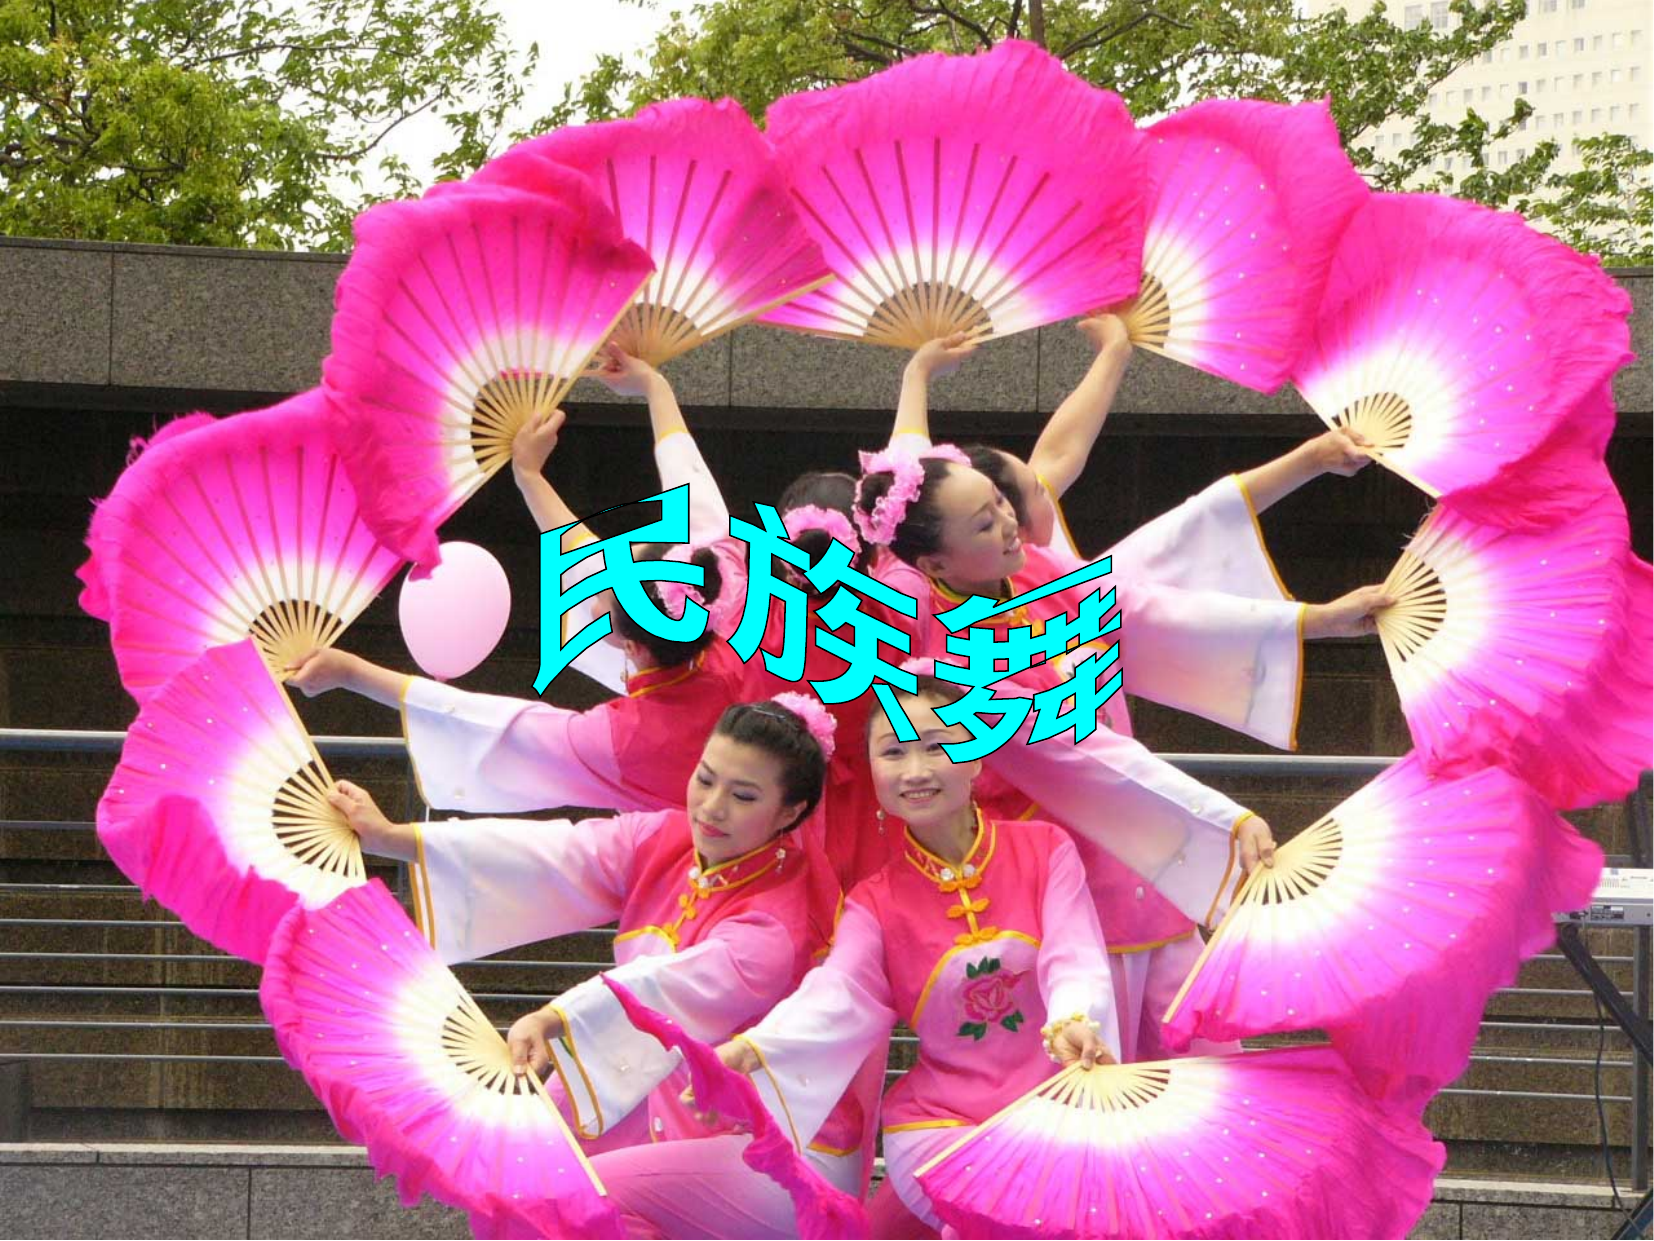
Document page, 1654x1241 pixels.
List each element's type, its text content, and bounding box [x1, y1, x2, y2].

text_box 民族舞 [726, 501, 921, 743]
text_box 民族舞 [531, 483, 710, 698]
text_box 民族舞 [931, 555, 1123, 764]
picture [0, 0, 1654, 1241]
